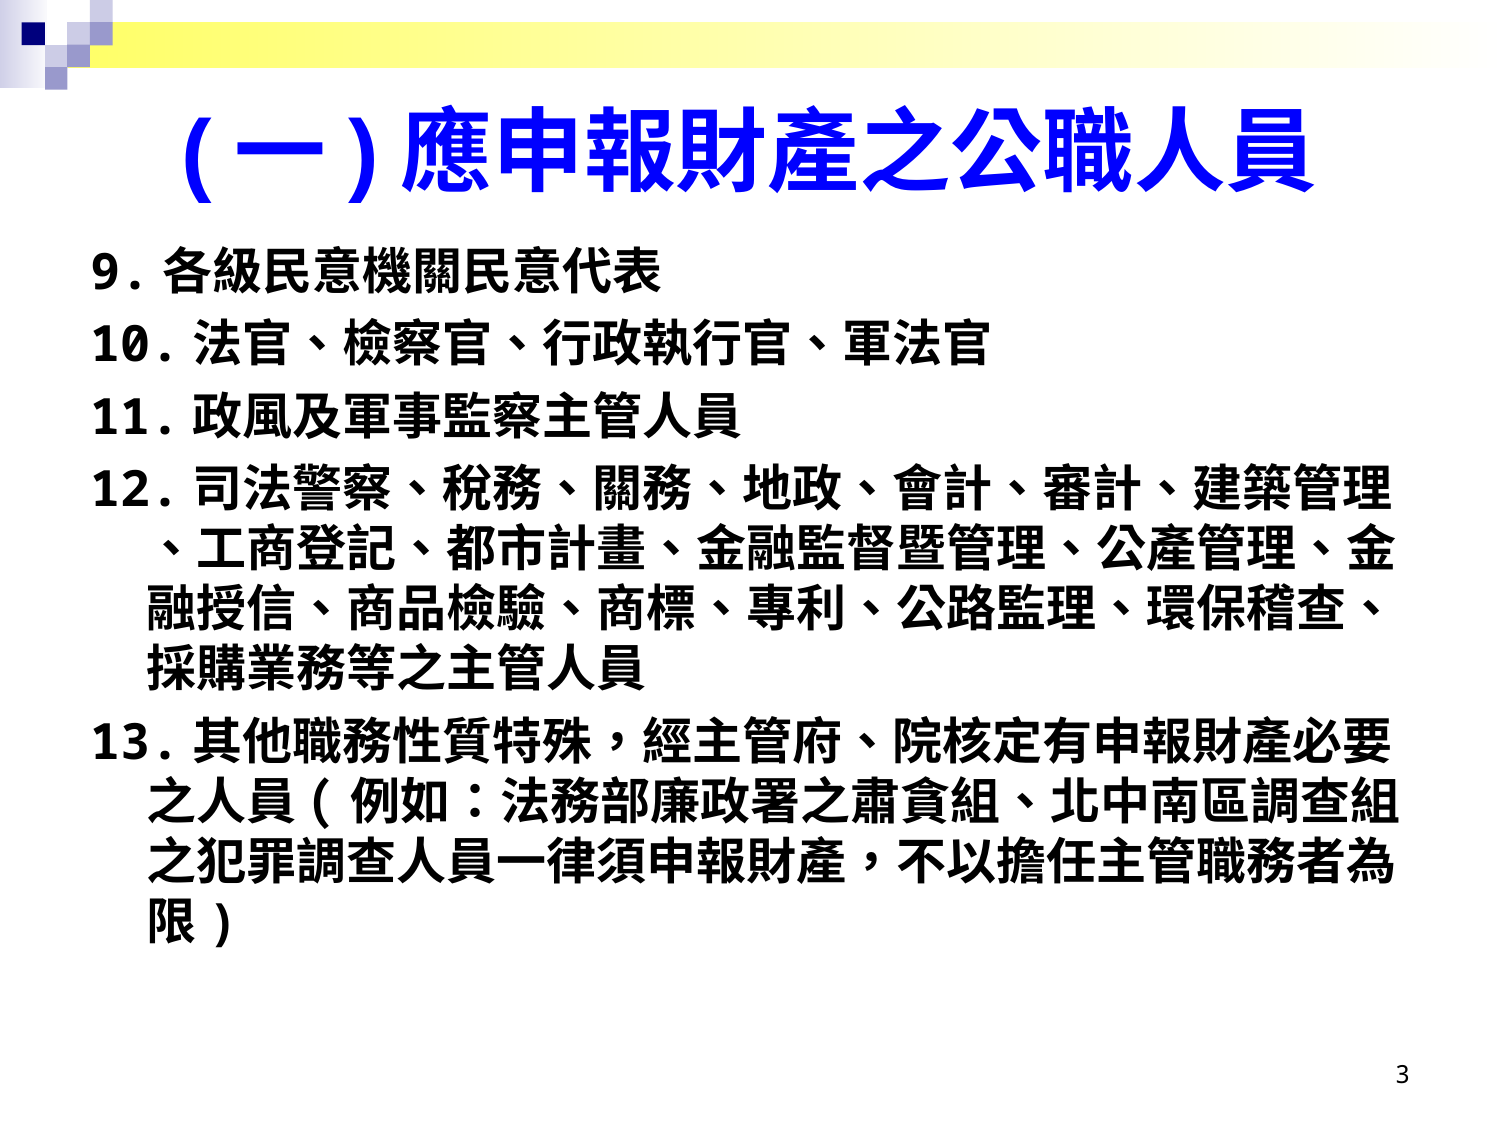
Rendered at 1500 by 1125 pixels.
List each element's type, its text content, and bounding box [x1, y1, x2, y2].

text_box <編號> [431, 22, 436, 67]
text_box <編號> [1074, 1025, 1426, 1101]
table_cell 楊小琳 [291, 22, 295, 67]
title (一)應申報財產之公職人員 [75, 75, 1426, 221]
list 9.各級民意機關民意代表 10.法官、檢察官、行政執行官、軍法官 11.政風及軍事監察主管人員 12.司法警察、稅務、關務、地政、會計、審計、建築管理、工商登記、都市計畫、金融監督暨管理、公產管理、金融授信、商品檢驗、商標、專利、公路監理、環保稽查、採購業務等之主管人員 13.其他職務性質特殊，經主管府、院核定有申報財產必要之人員(例如：法務部廉政署之肅貪組、北中南區調查組之犯罪調查人員一律須申報財產，不以擔任主管職務者為限) [75, 231, 1426, 1012]
